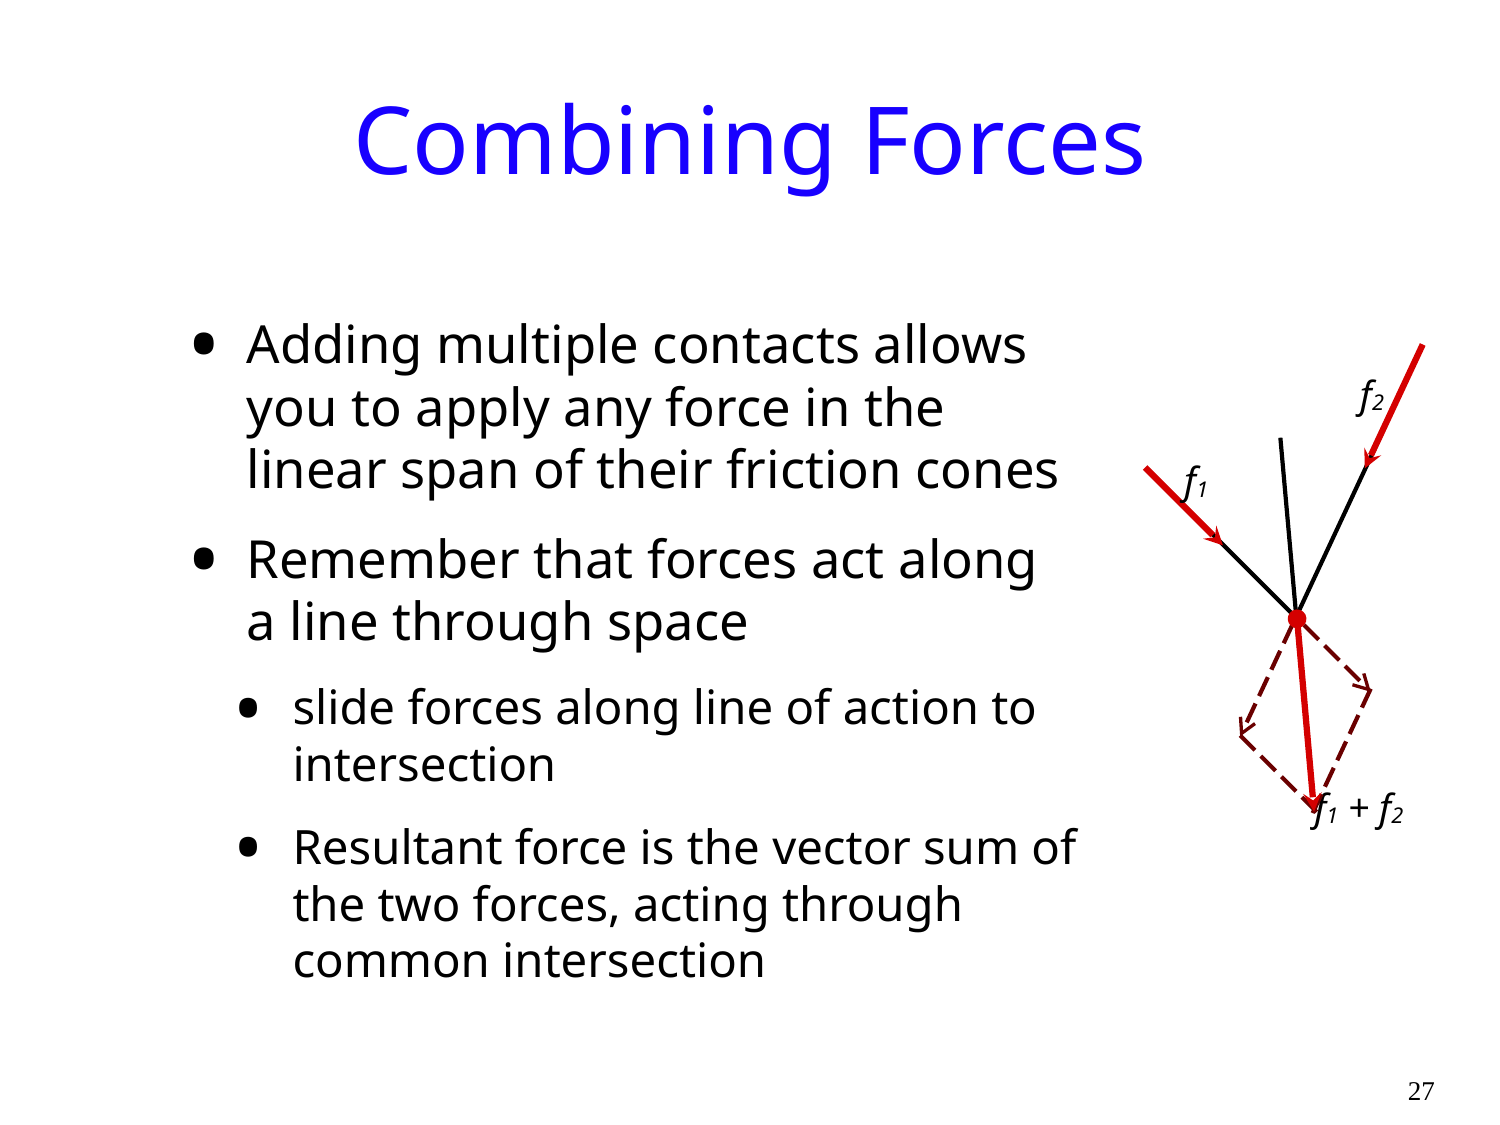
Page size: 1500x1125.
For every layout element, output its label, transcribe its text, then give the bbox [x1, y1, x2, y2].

text_box f2 [1359, 370, 1385, 416]
list Adding multiple contacts allows you to apply any force in the linear span of their friction cones Remember that forces act along a line through space slide forces along line of action to intersection Resultant force is the vector sum of the two forces, acting through common intersection [146, 275, 1089, 1023]
title Combining Forces [146, 21, 1354, 252]
text_box f1 [1184, 457, 1209, 503]
text_box f1 + f2 [1315, 783, 1404, 829]
